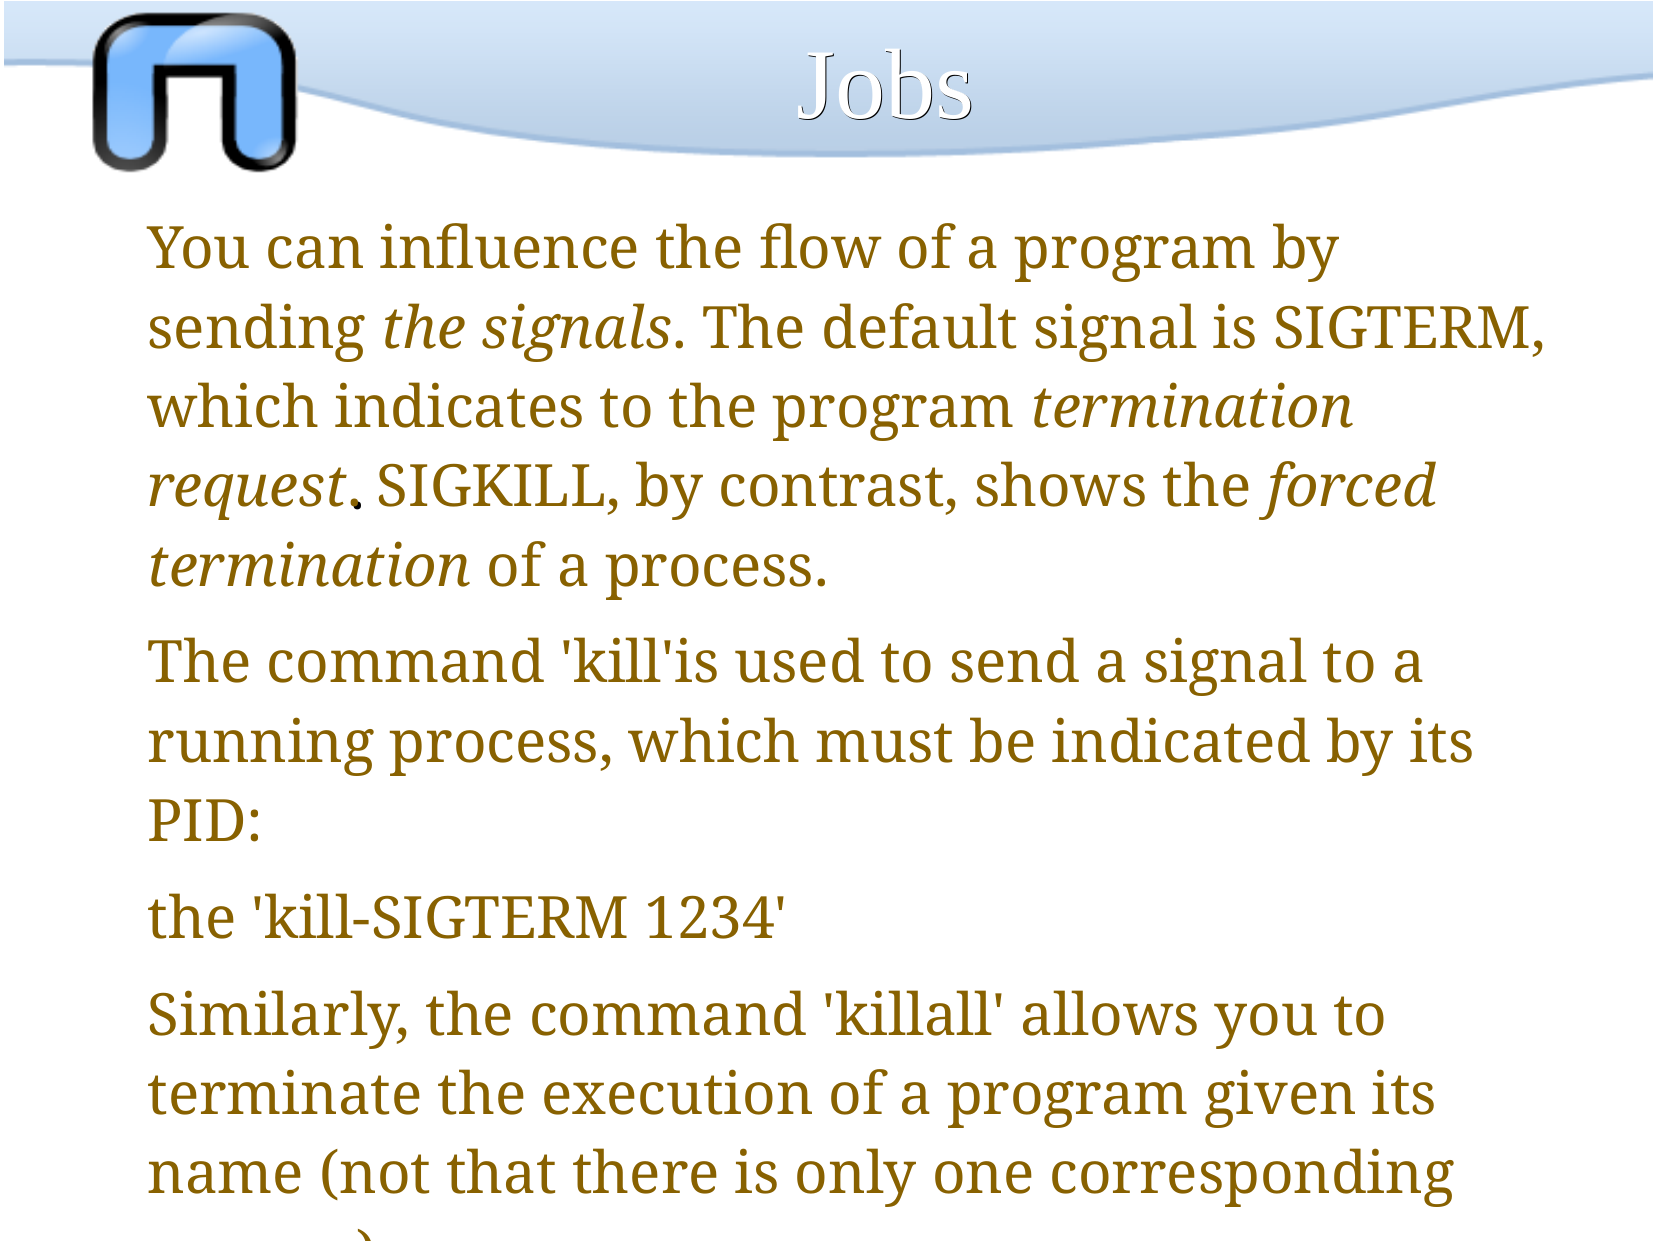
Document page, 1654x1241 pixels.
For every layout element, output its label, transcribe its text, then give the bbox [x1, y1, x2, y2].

picture [0, 0, 1654, 1241]
list You can influence the flow of a program by sending the signals. The default signal is SIGTERM, which indicates to the program termination request. SIGKILL, by contrast, shows the forced termination of a process. The command 'kill'is used to send a signal to a running process, which must be indicated by its PID: the 'kill-SIGTERM 1234' Similarly, the command 'killall' allows you to terminate the execution of a program given its name (not that there is only one corresponding process). [147, 210, 1565, 1093]
text_box Jobs [531, 29, 1241, 266]
